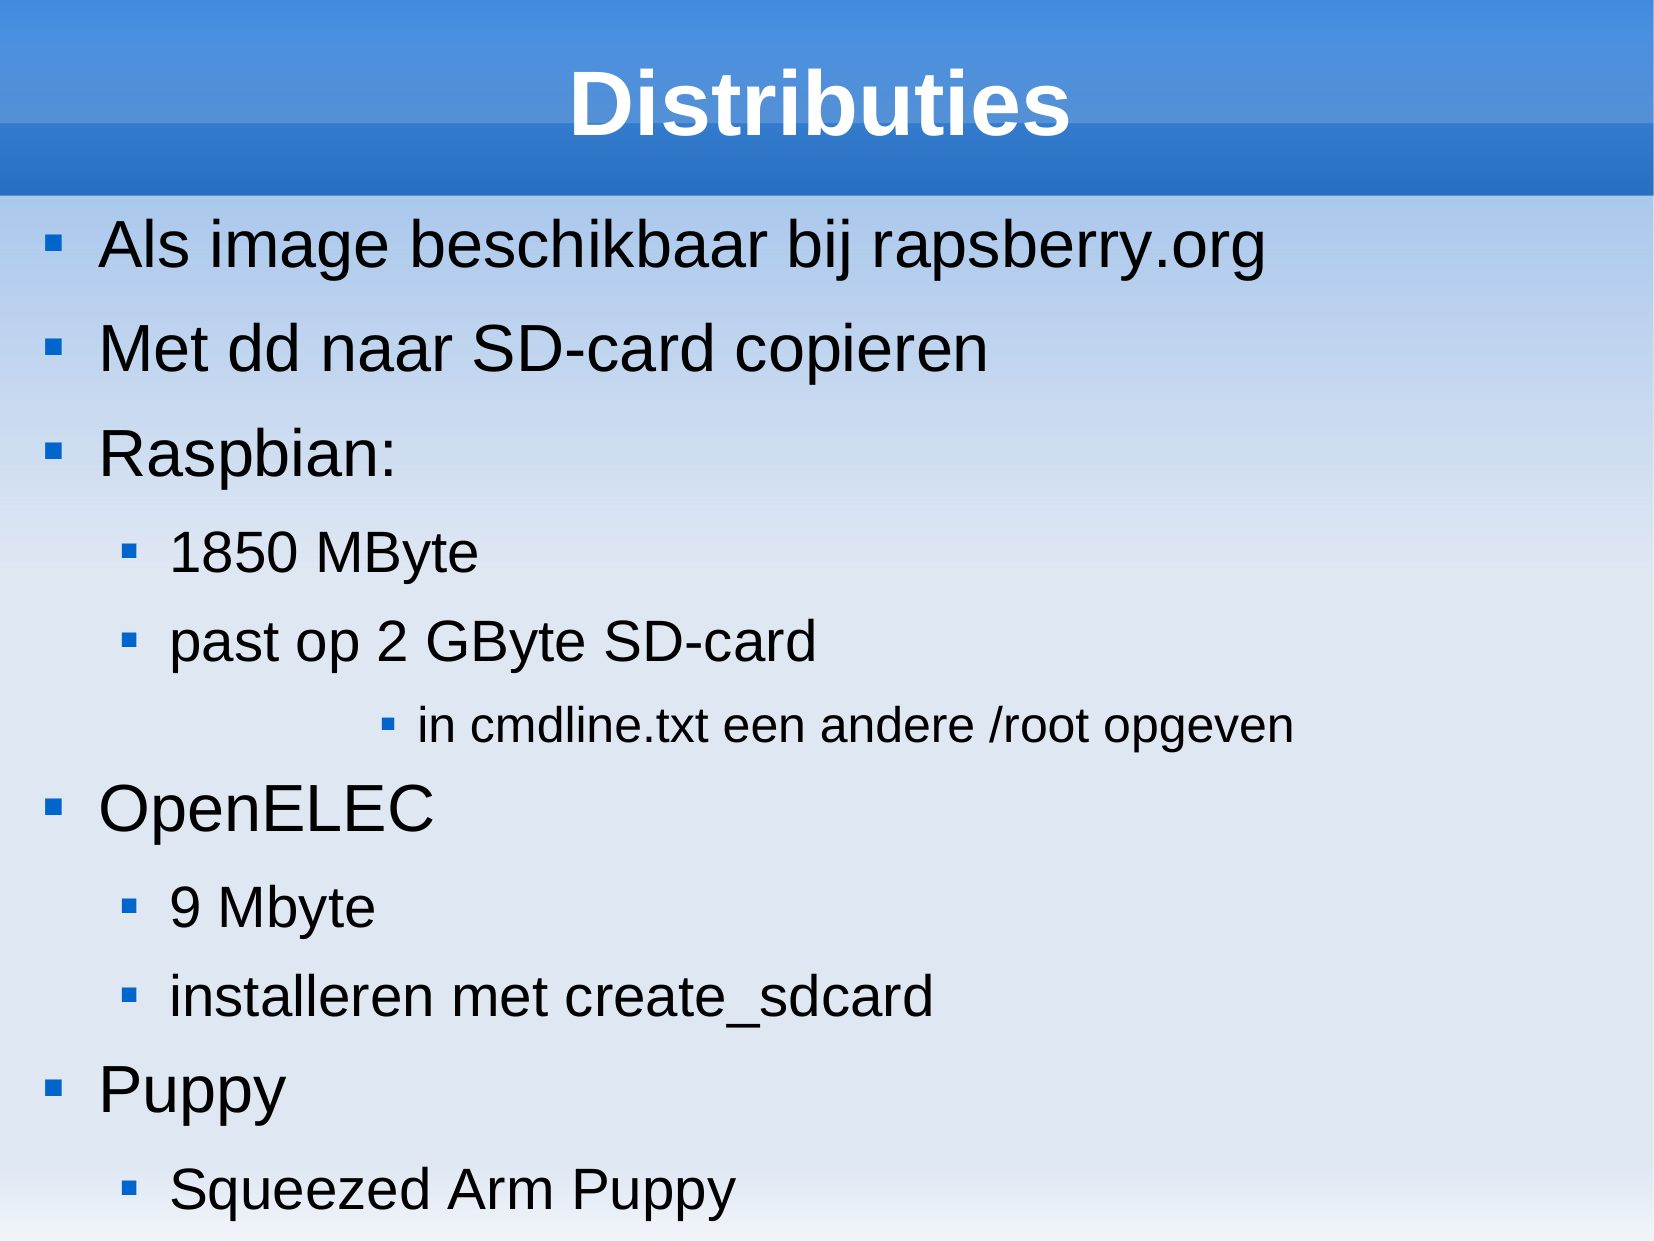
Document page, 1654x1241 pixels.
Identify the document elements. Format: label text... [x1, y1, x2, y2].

title Distributies [76, 0, 1565, 208]
picture [0, 0, 1654, 1241]
list Als image beschikbaar bij rapsberry.org Met dd naar SD-card copieren Raspbian: 1850 MByte past op 2 GByte SD-card in cmdline.txt een andere /root opgeven OpenELEC 9 Mbyte installeren met create_sdcard Puppy Squeezed Arm Puppy [27, 207, 1516, 1222]
